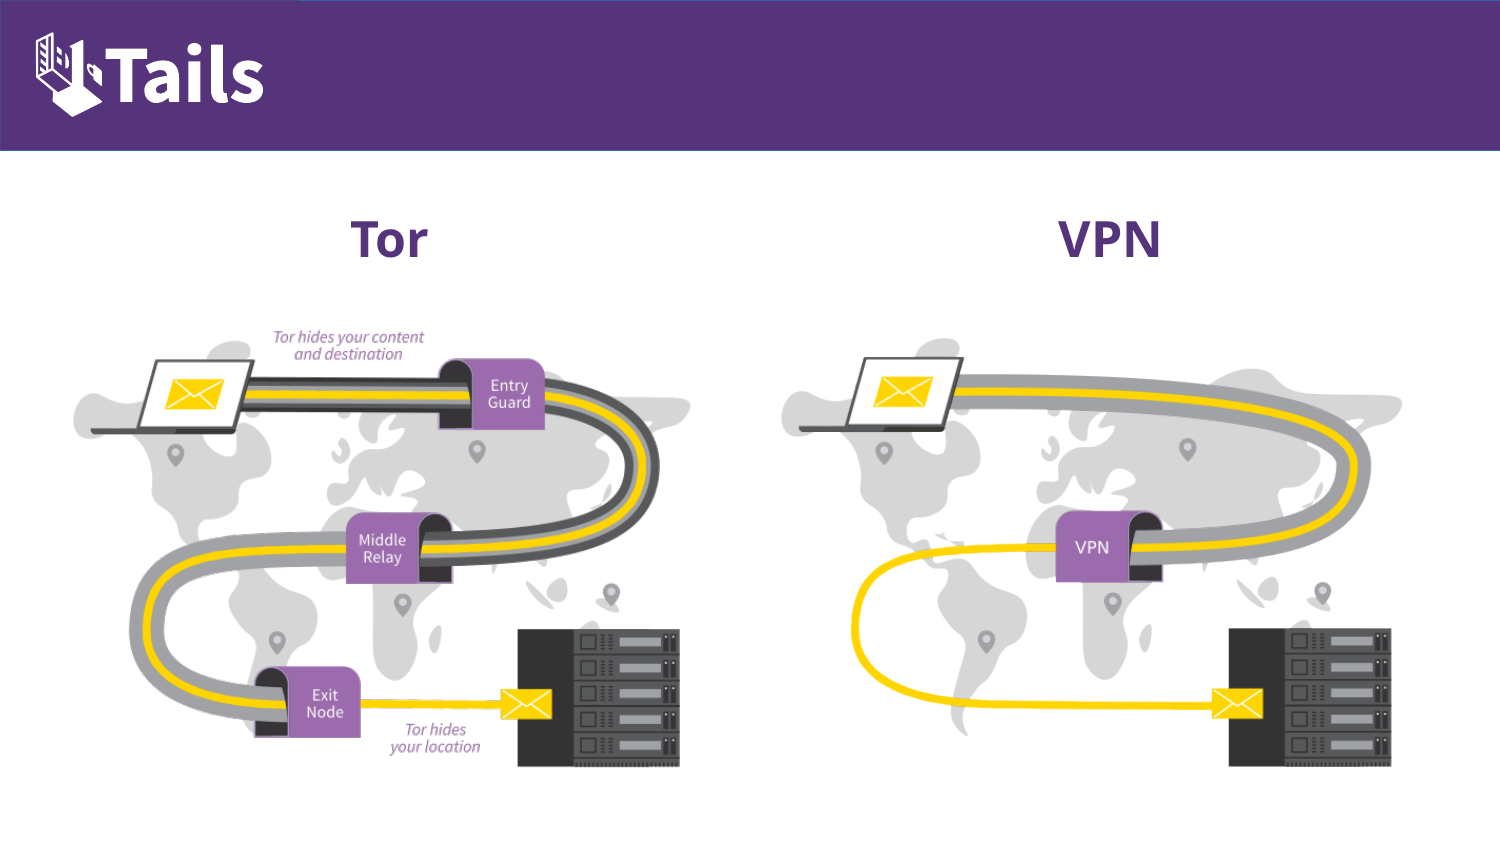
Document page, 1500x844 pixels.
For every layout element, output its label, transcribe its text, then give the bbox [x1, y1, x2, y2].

picture [778, 307, 1414, 784]
title Tor [349, 174, 457, 301]
picture [70, 310, 702, 784]
title VPN [1058, 174, 1166, 301]
